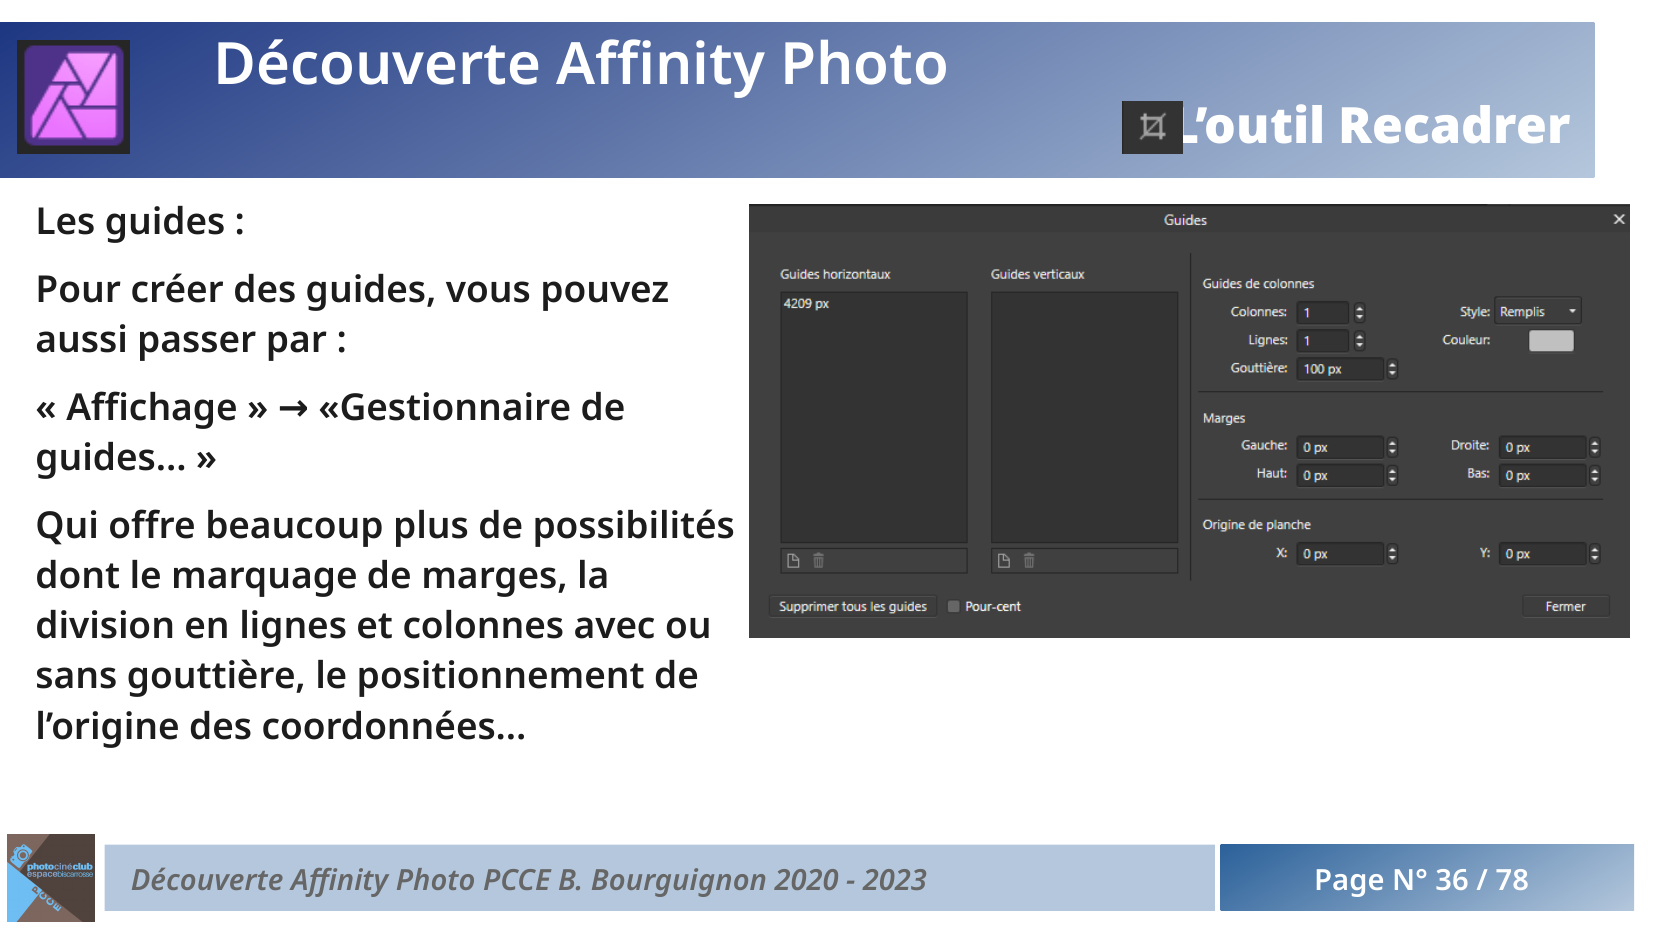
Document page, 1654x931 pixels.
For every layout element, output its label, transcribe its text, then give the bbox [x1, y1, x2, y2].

picture [1122, 101, 1183, 154]
picture [7, 834, 95, 922]
title L’outil Recadrer [874, 47, 1571, 158]
picture [749, 204, 1630, 638]
list Les guides : Pour créer des guides, vous pouvez aussi passer par : « Affichage » → «Gestionnaire de guides... » Qui offre beaucoup plus de possibilités dont le marquage de marges, la division en lignes et colonnes avec ou sans gouttière, le positionnement de l’origine des coordonnées... [35, 194, 756, 827]
picture [17, 40, 130, 154]
